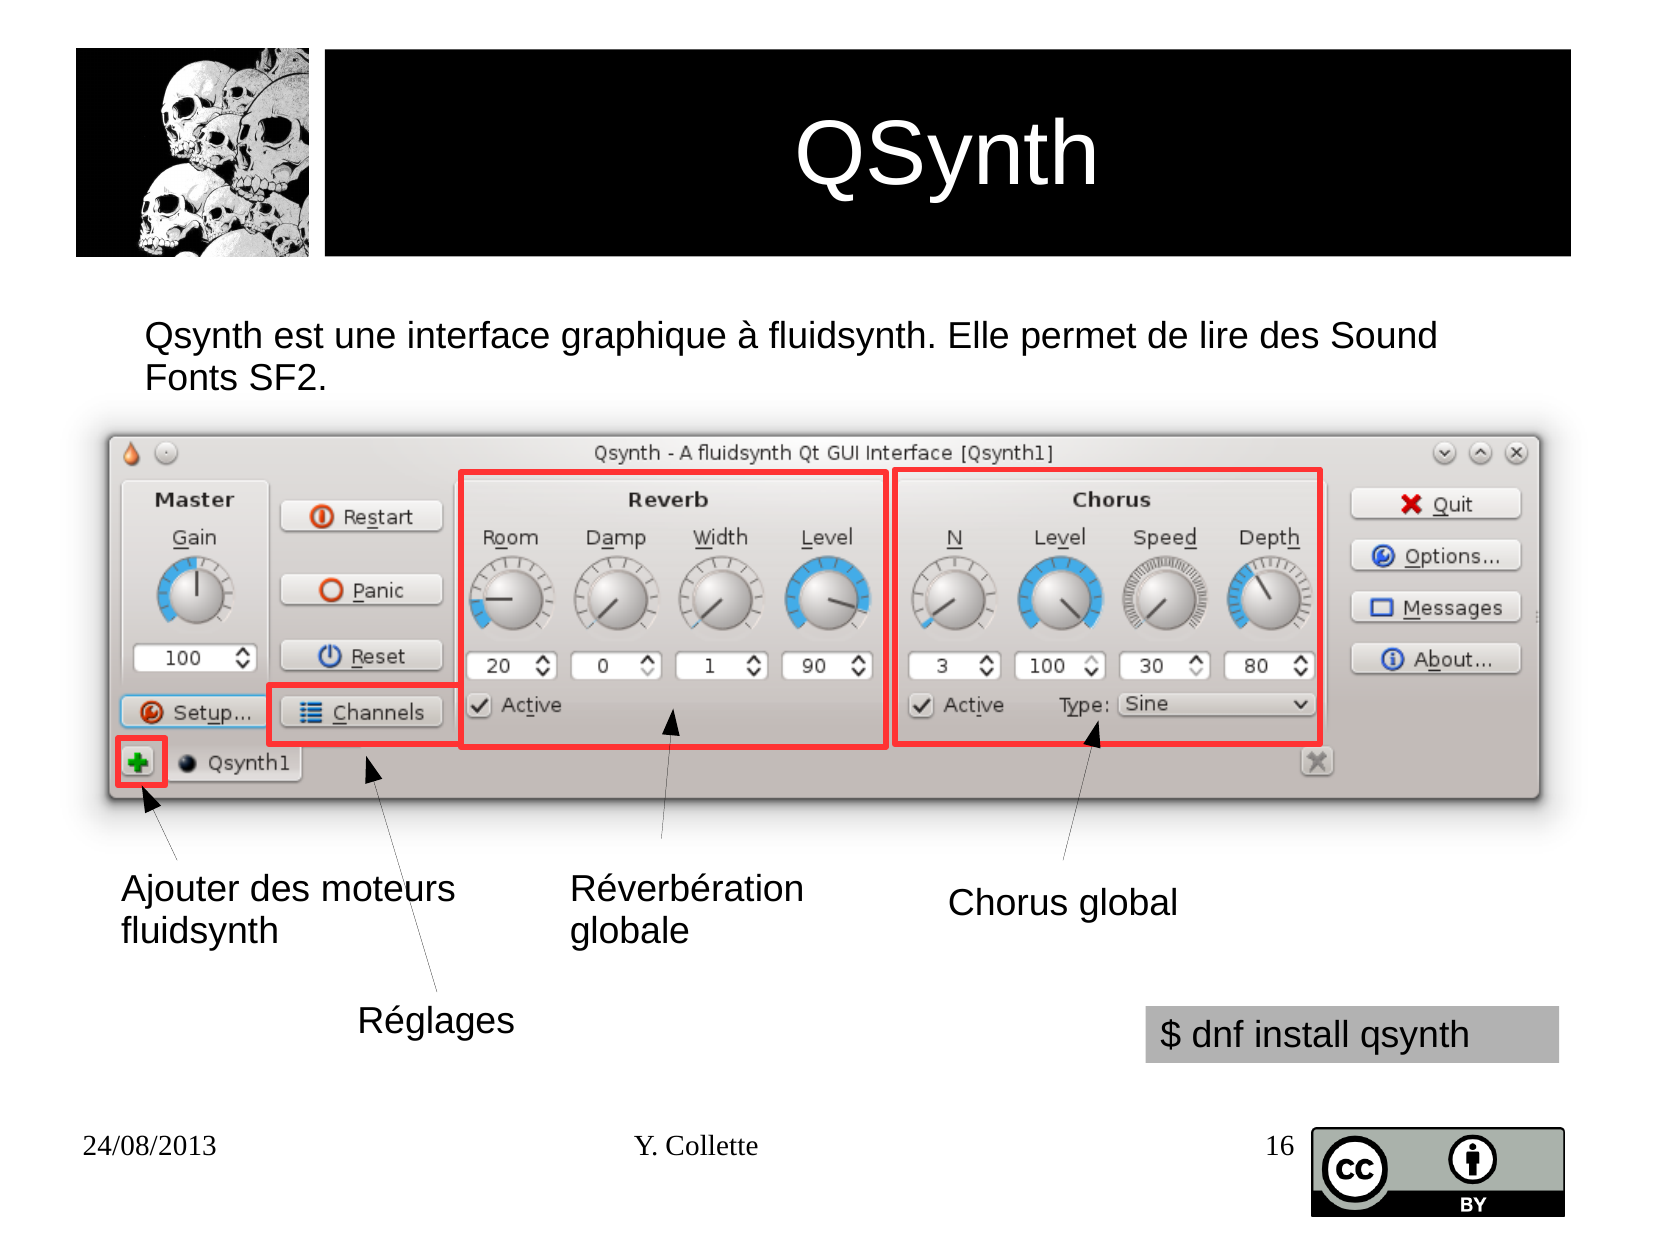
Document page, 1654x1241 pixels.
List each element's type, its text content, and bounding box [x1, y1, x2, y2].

picture [898, 472, 1317, 741]
text_box $ dnf install qsynth [1145, 1006, 1560, 1063]
picture [76, 48, 309, 257]
picture [1311, 1127, 1565, 1217]
picture [121, 741, 162, 782]
text_box Ajouter des moteurs fluidsynth [398, 860, 497, 960]
text_box Chorus global [933, 874, 1205, 931]
title QSynth [324, 49, 1571, 257]
text_box Réglages [342, 992, 544, 1049]
picture [47, 374, 1602, 861]
text_box Réverbération globale [555, 860, 827, 960]
text_box Qsynth est une interface graphique à fluidsynth. Elle permet de lire des Sound Fonts SF2. [129, 307, 1536, 406]
text_box Ajouter des moteurs fluidsynth [106, 860, 426, 960]
